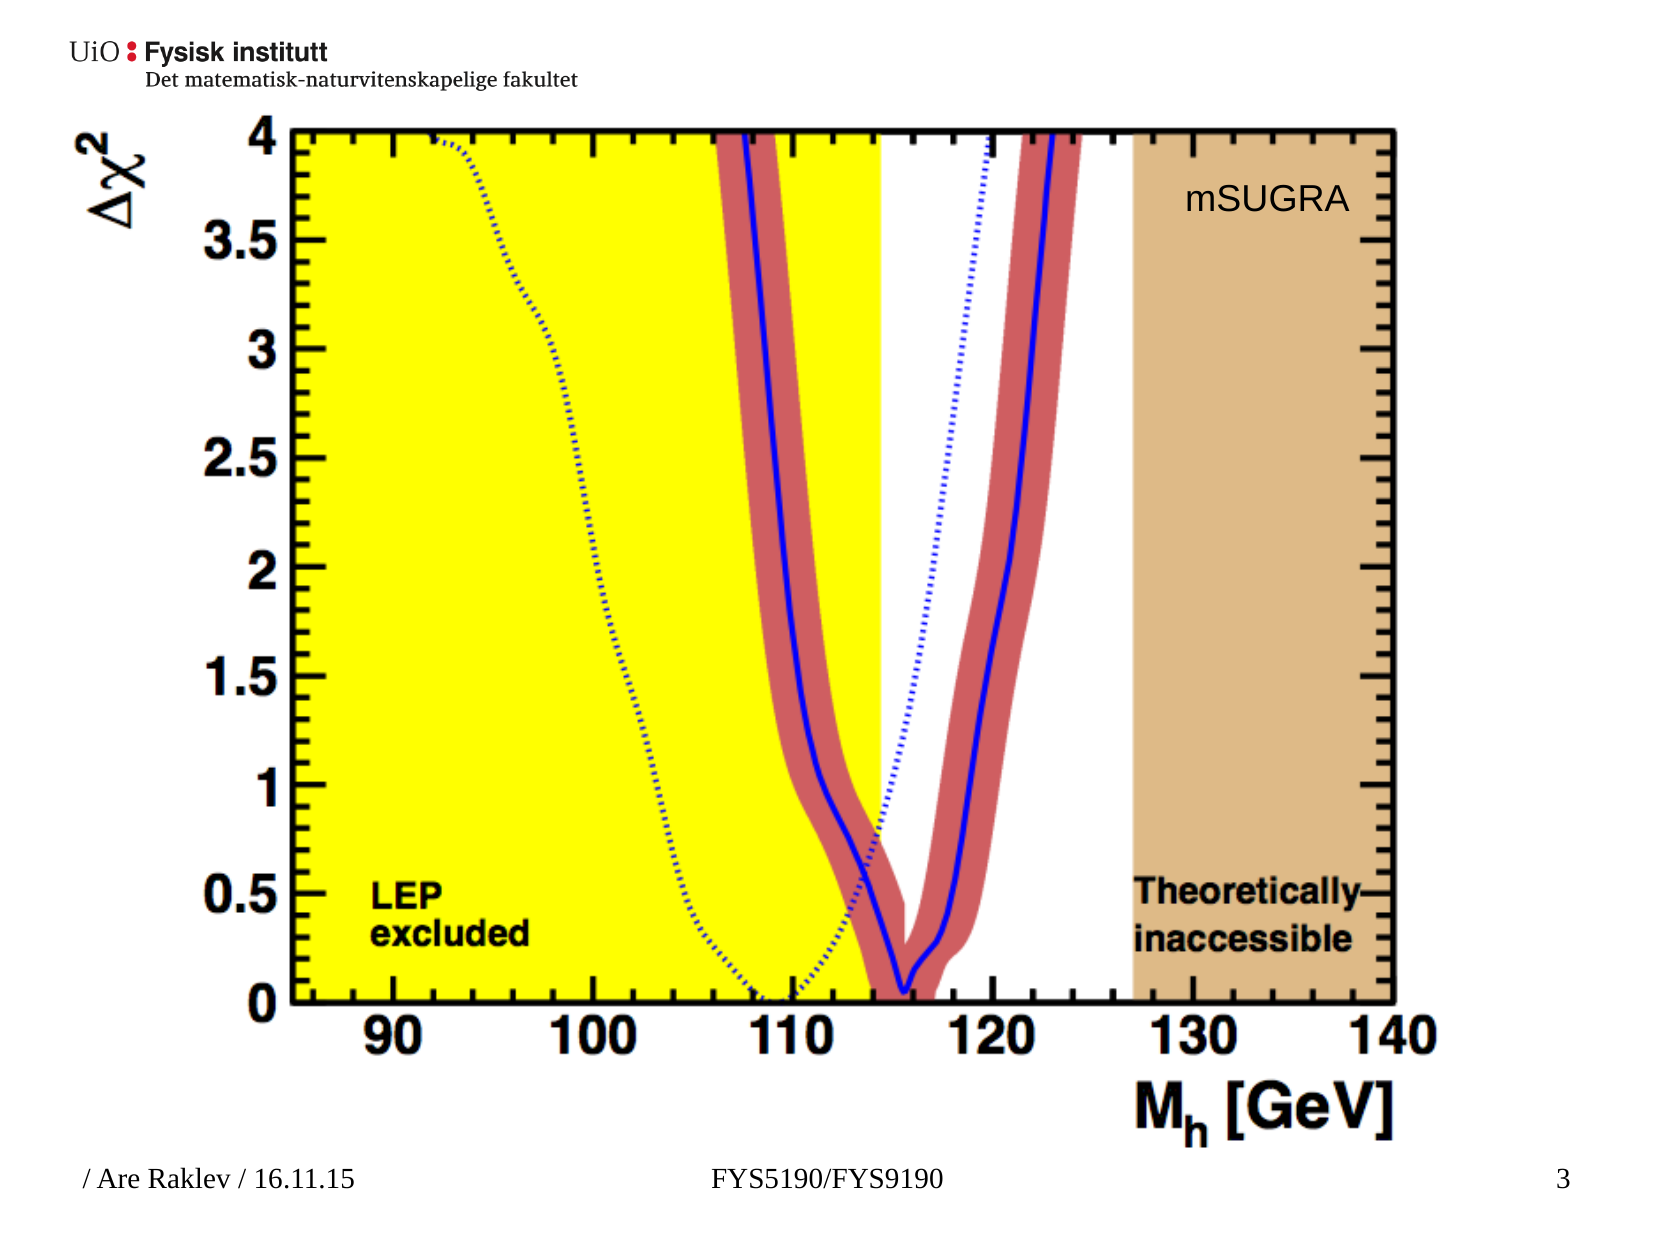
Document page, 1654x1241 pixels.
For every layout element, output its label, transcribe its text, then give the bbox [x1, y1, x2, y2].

text_box mSUGRA [1170, 169, 1508, 227]
picture [41, 37, 1463, 1163]
title SUSY cascades [82, 90, 1571, 298]
